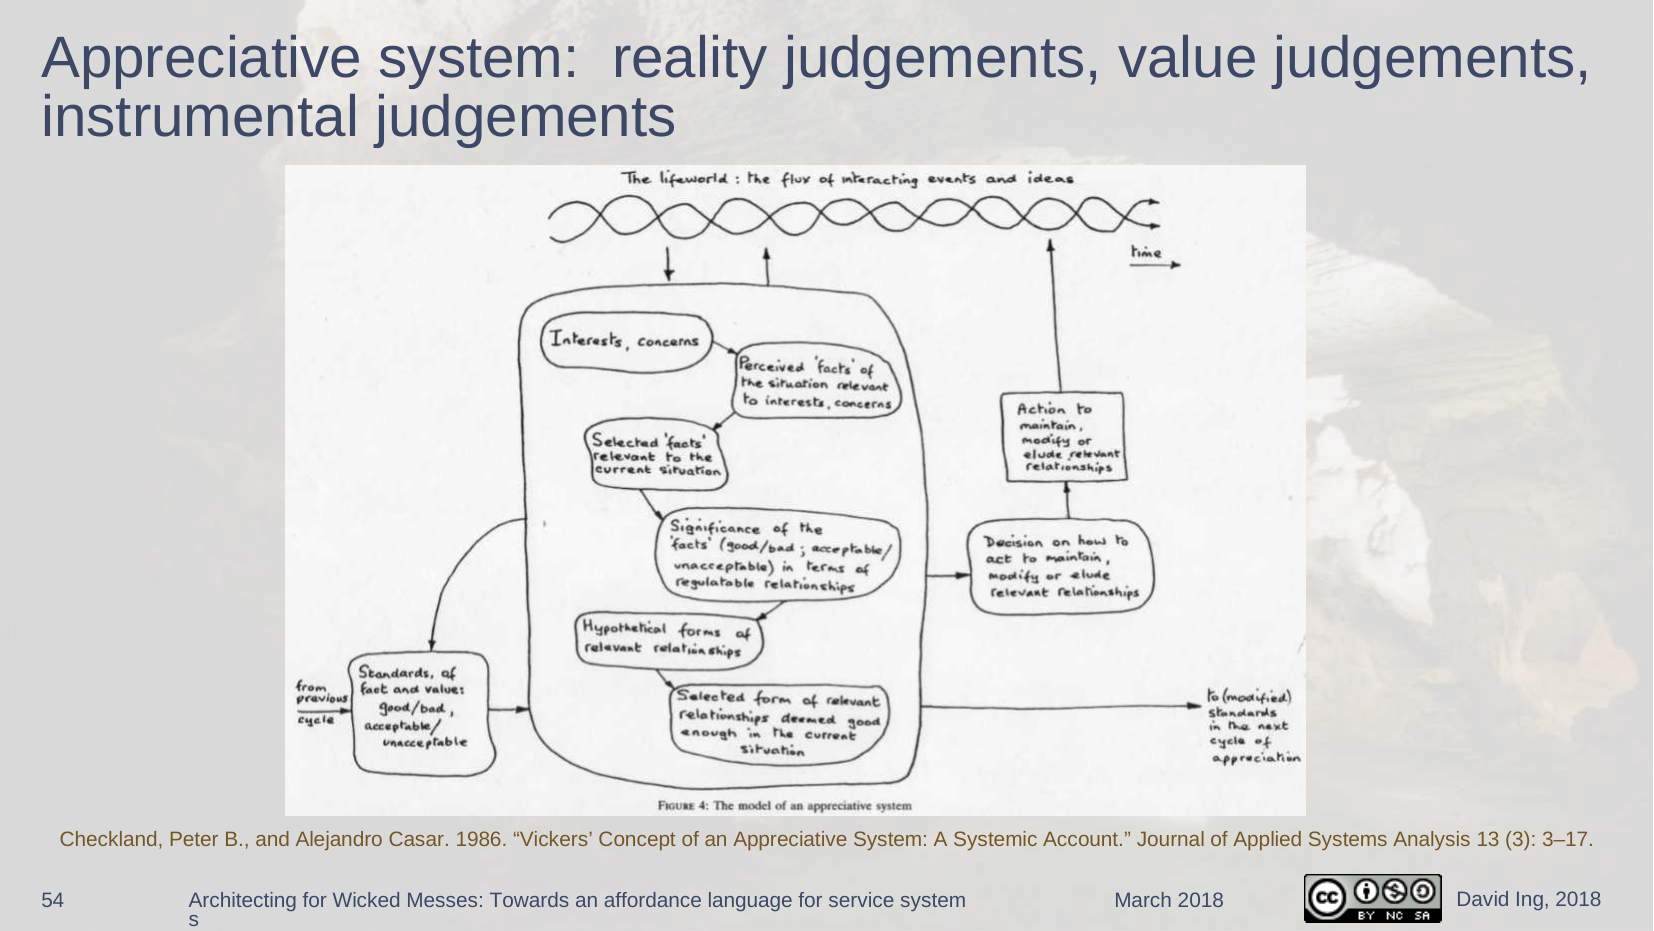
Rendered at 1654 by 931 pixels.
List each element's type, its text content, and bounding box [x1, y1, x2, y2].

text_box Checkland, Peter B., and Alejandro Casar. 1986. “Vickers’ Concept of an Appreciative System: A Systemic Account.” Journal of Applied Systems Analysis 13 (3): 3–17. [44, 820, 1615, 859]
picture [285, 165, 1306, 816]
picture [1304, 874, 1442, 923]
title Appreciative system: reality judgements, value judgements, instrumental judgements [41, 30, 1613, 148]
text_box Solving for the optimal Problem solution involves analysis, research employing quantitative methods seeking optimal outcomes. Unfortunately, as conditions change, problems frequently do not remain solved or resolved but reappear, and usually in more complex forms. Furthermore, every solution and resolution generates new problems, ones that tend to be more complex than the ones solved or resolved. [0, 0, 1653, 931]
